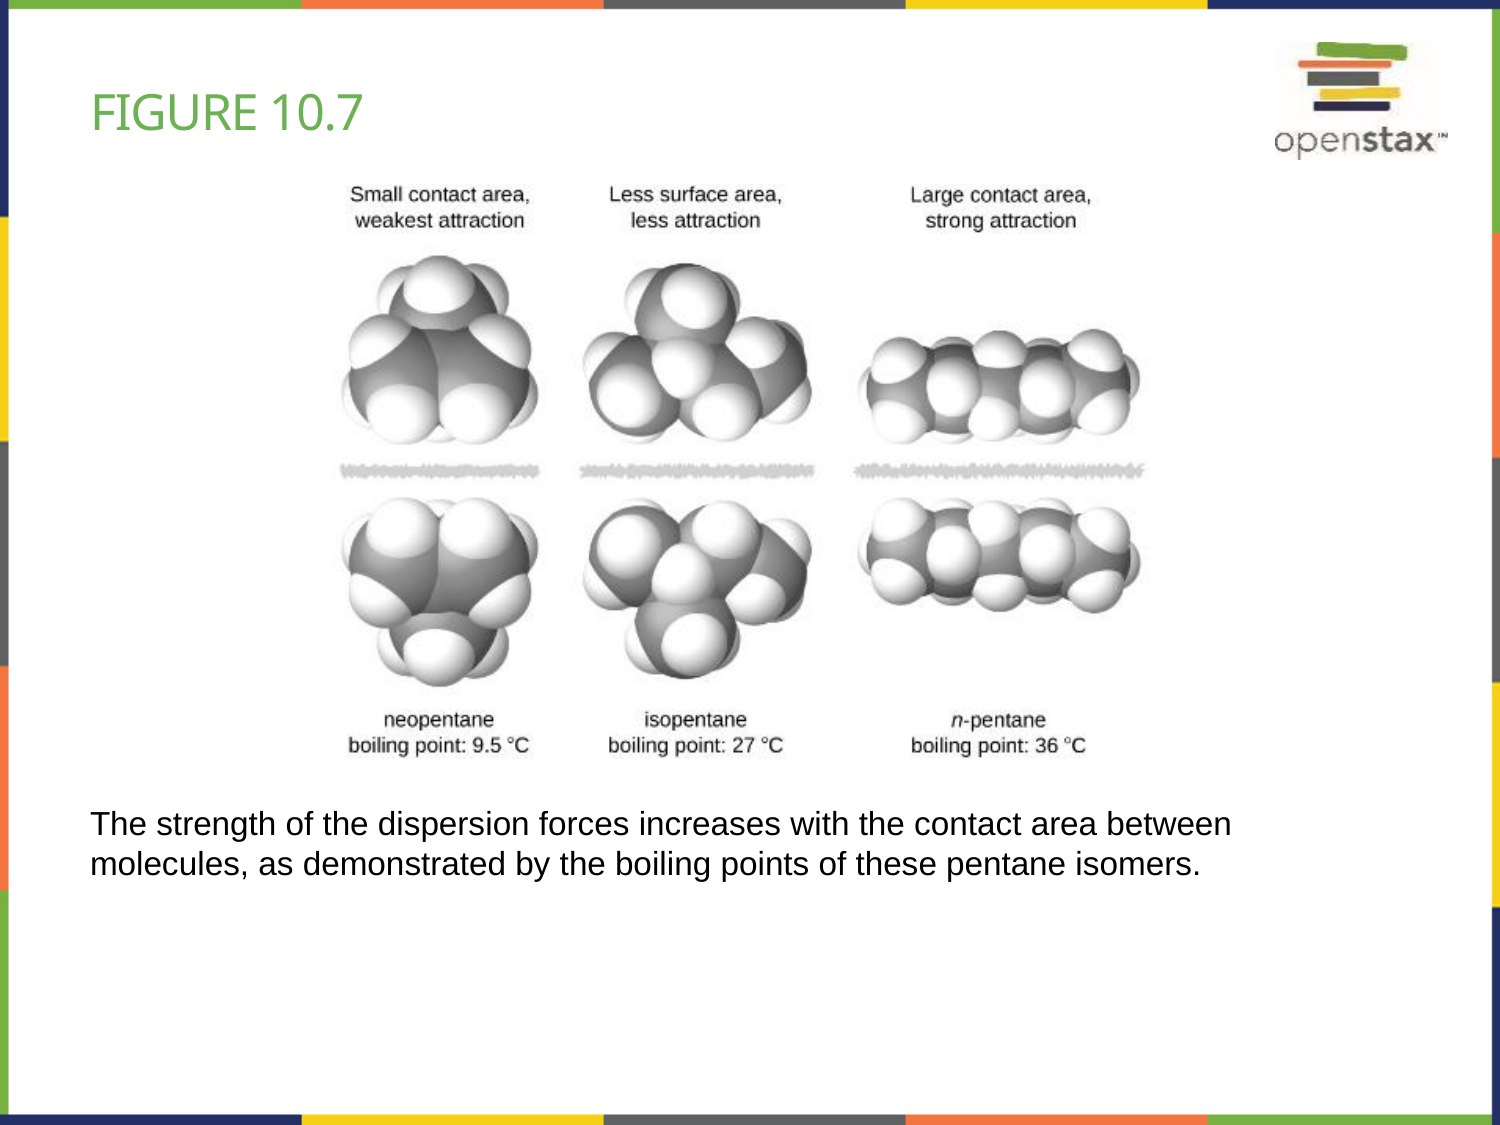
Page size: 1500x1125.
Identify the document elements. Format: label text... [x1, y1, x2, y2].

picture [0, 0, 1500, 1125]
title Figure 10.7 [75, 39, 1398, 148]
list The strength of the dispersion forces increases with the contact area between molecules, as demonstrated by the boiling points of these pentane isomers. [75, 794, 1398, 986]
